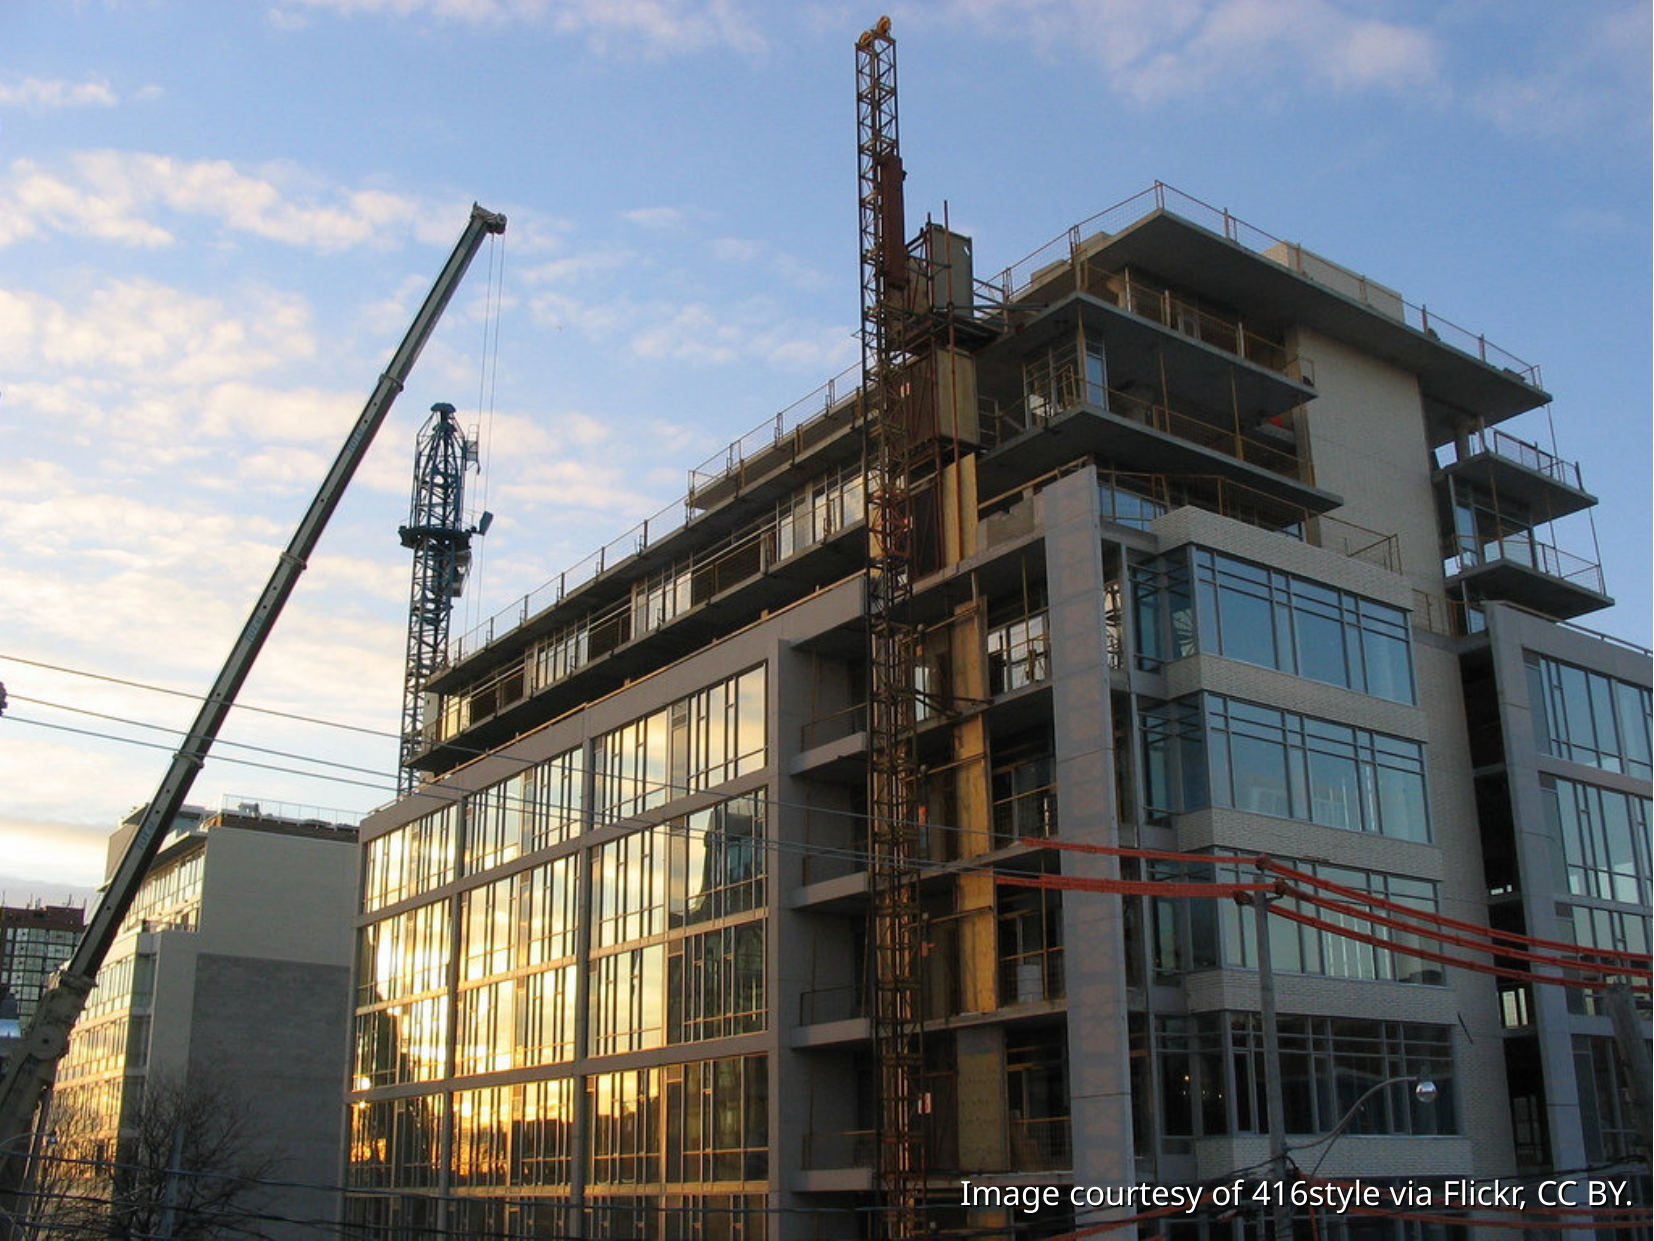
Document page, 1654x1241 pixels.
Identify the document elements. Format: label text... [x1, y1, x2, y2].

text_box Image courtesy of 416style via Flickr, CC BY. [862, 1162, 1650, 1215]
picture [0, 0, 1654, 1241]
